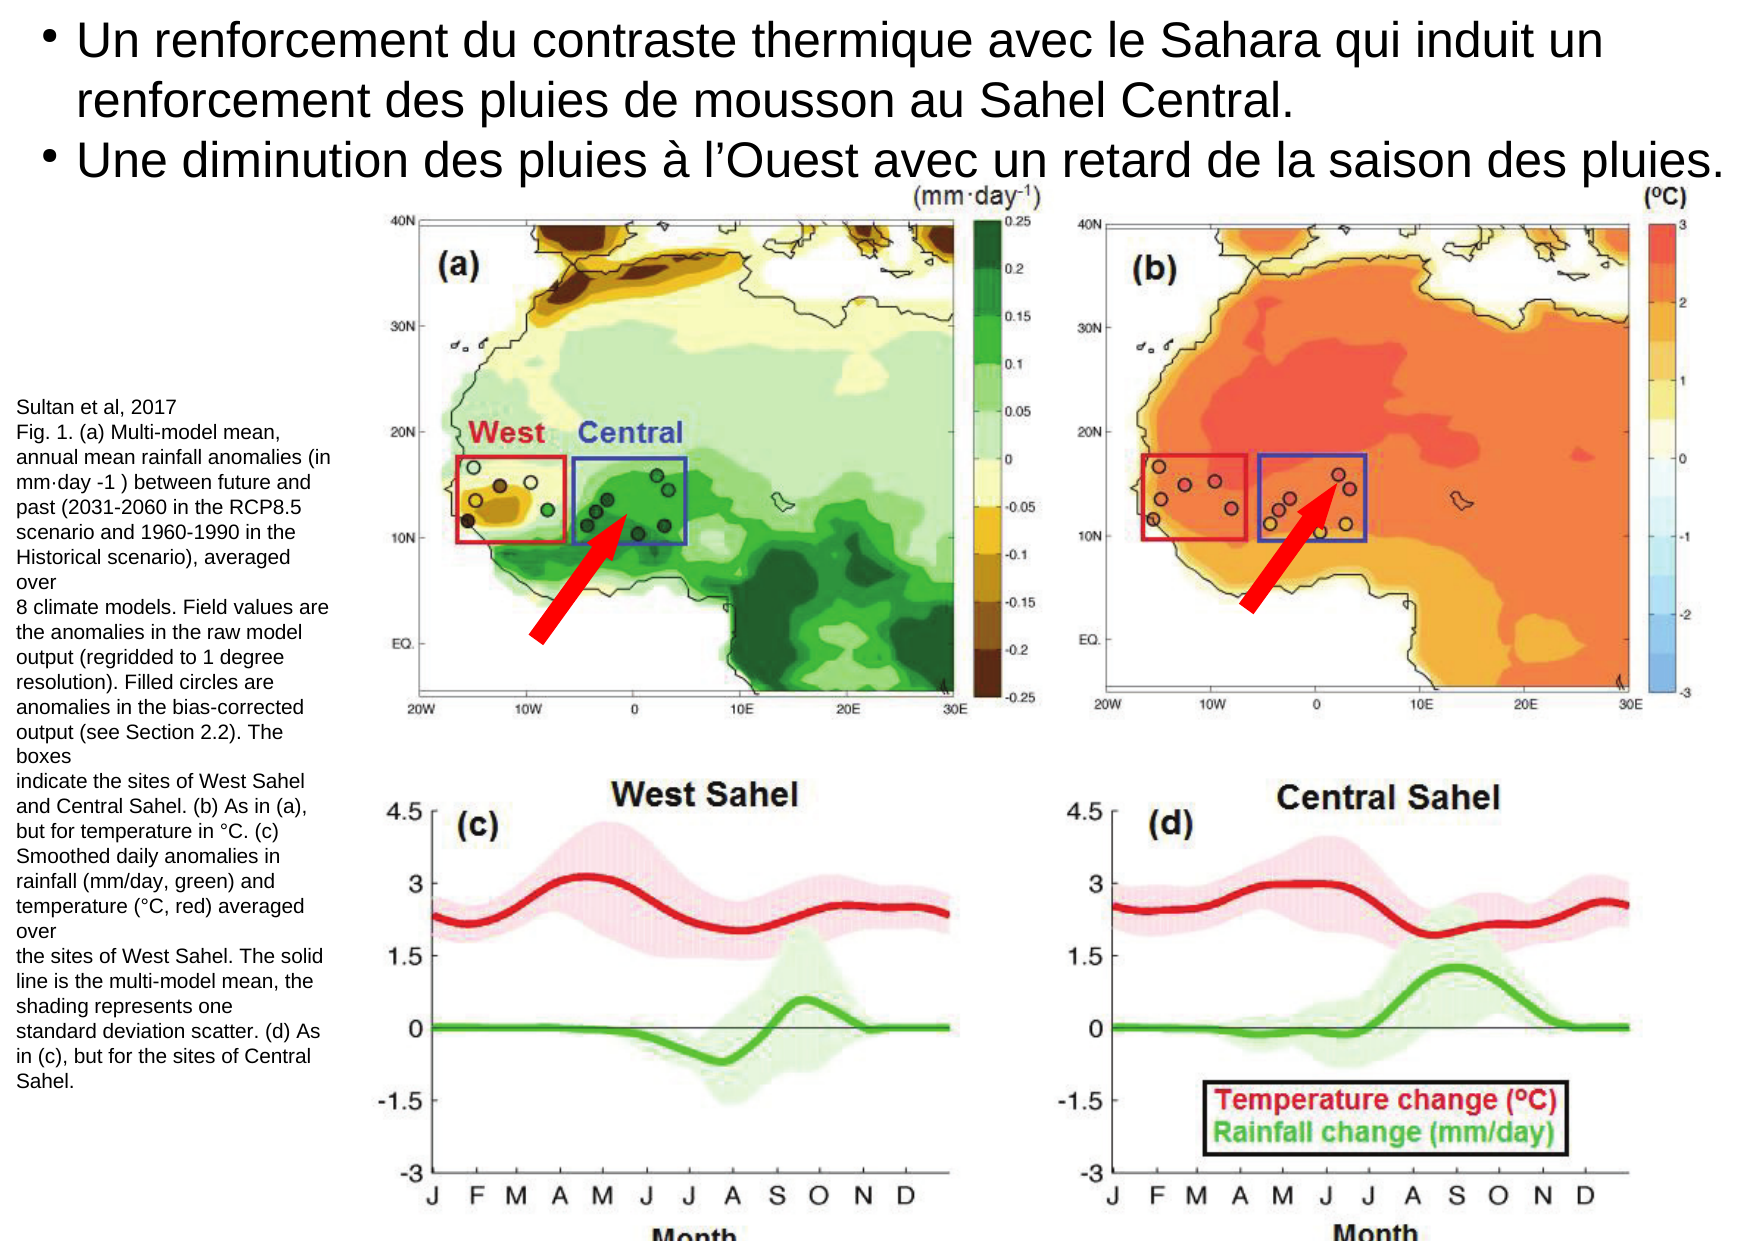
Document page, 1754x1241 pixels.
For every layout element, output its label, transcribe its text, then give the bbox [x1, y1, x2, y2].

text_box Sultan et al, 2017 Fig. 1. (a) Multi-model mean, annual mean rainfall anomalies (in mm·day -1 ) between future and past (2031-2060 in the RCP8.5 scenario and 1960-1990 in the Historical scenario), averaged over 8 climate models. Field values are the anomalies in the raw model output (regridded to 1 degree resolution). Filled circles are anomalies in the bias-corrected output (see Section 2.2). The boxes indicate the sites of West Sahel and Central Sahel. (b) As in (a), but for temperature in °C. (c) Smoothed daily anomalies in rainfall (mm/day, green) and temperature (°C, red) averaged over the sites of West Sahel. The solid line is the multi-model mean, the shading represents one standard deviation scatter. (d) As in (c), but for the sites of Central Sahel. [1, 386, 349, 921]
text_box Un renforcement du contraste thermique avec le Sahara qui induit un renforcement des pluies de mousson au Sahel Central. Une diminution des pluies à l’Ouest avec un retard de la saison des pluies. [26, 0, 1754, 256]
picture [348, 256, 1709, 1241]
